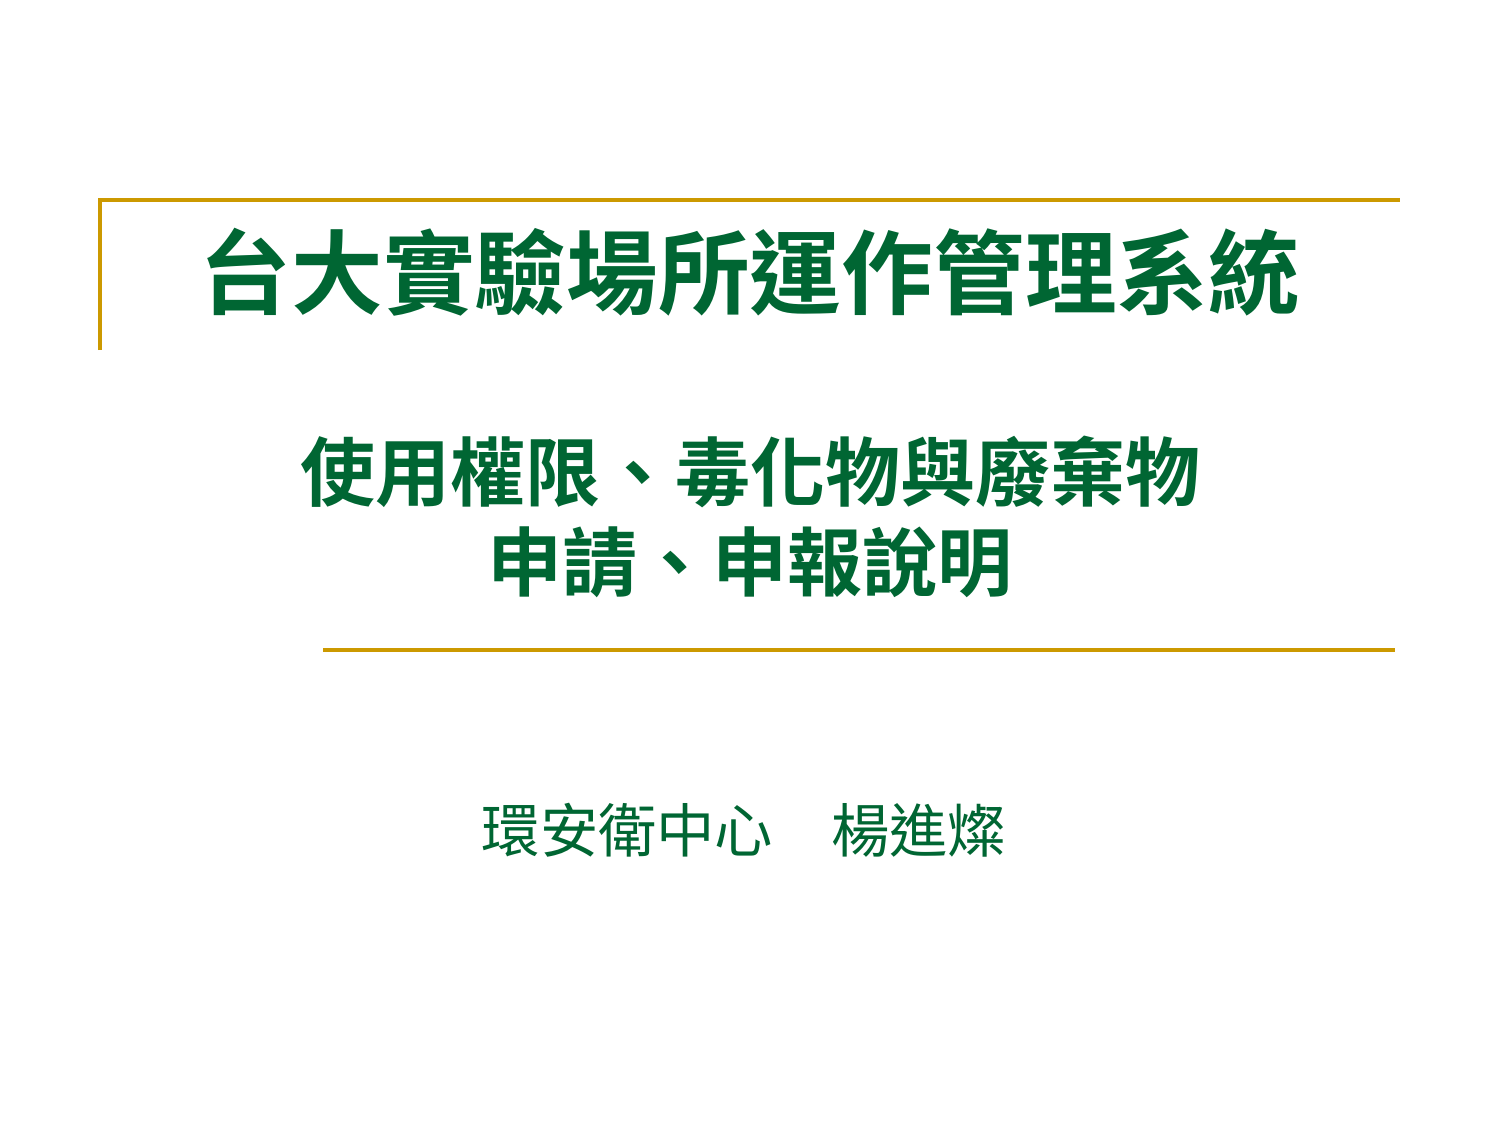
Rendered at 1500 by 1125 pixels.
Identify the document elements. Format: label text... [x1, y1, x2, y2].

subtitle 環安衛中心 楊進燦 [100, 786, 1388, 938]
title 台大實驗場所運作管理系統 使用權限、毒化物與廢棄物 申請、申報說明 [100, 207, 1401, 705]
